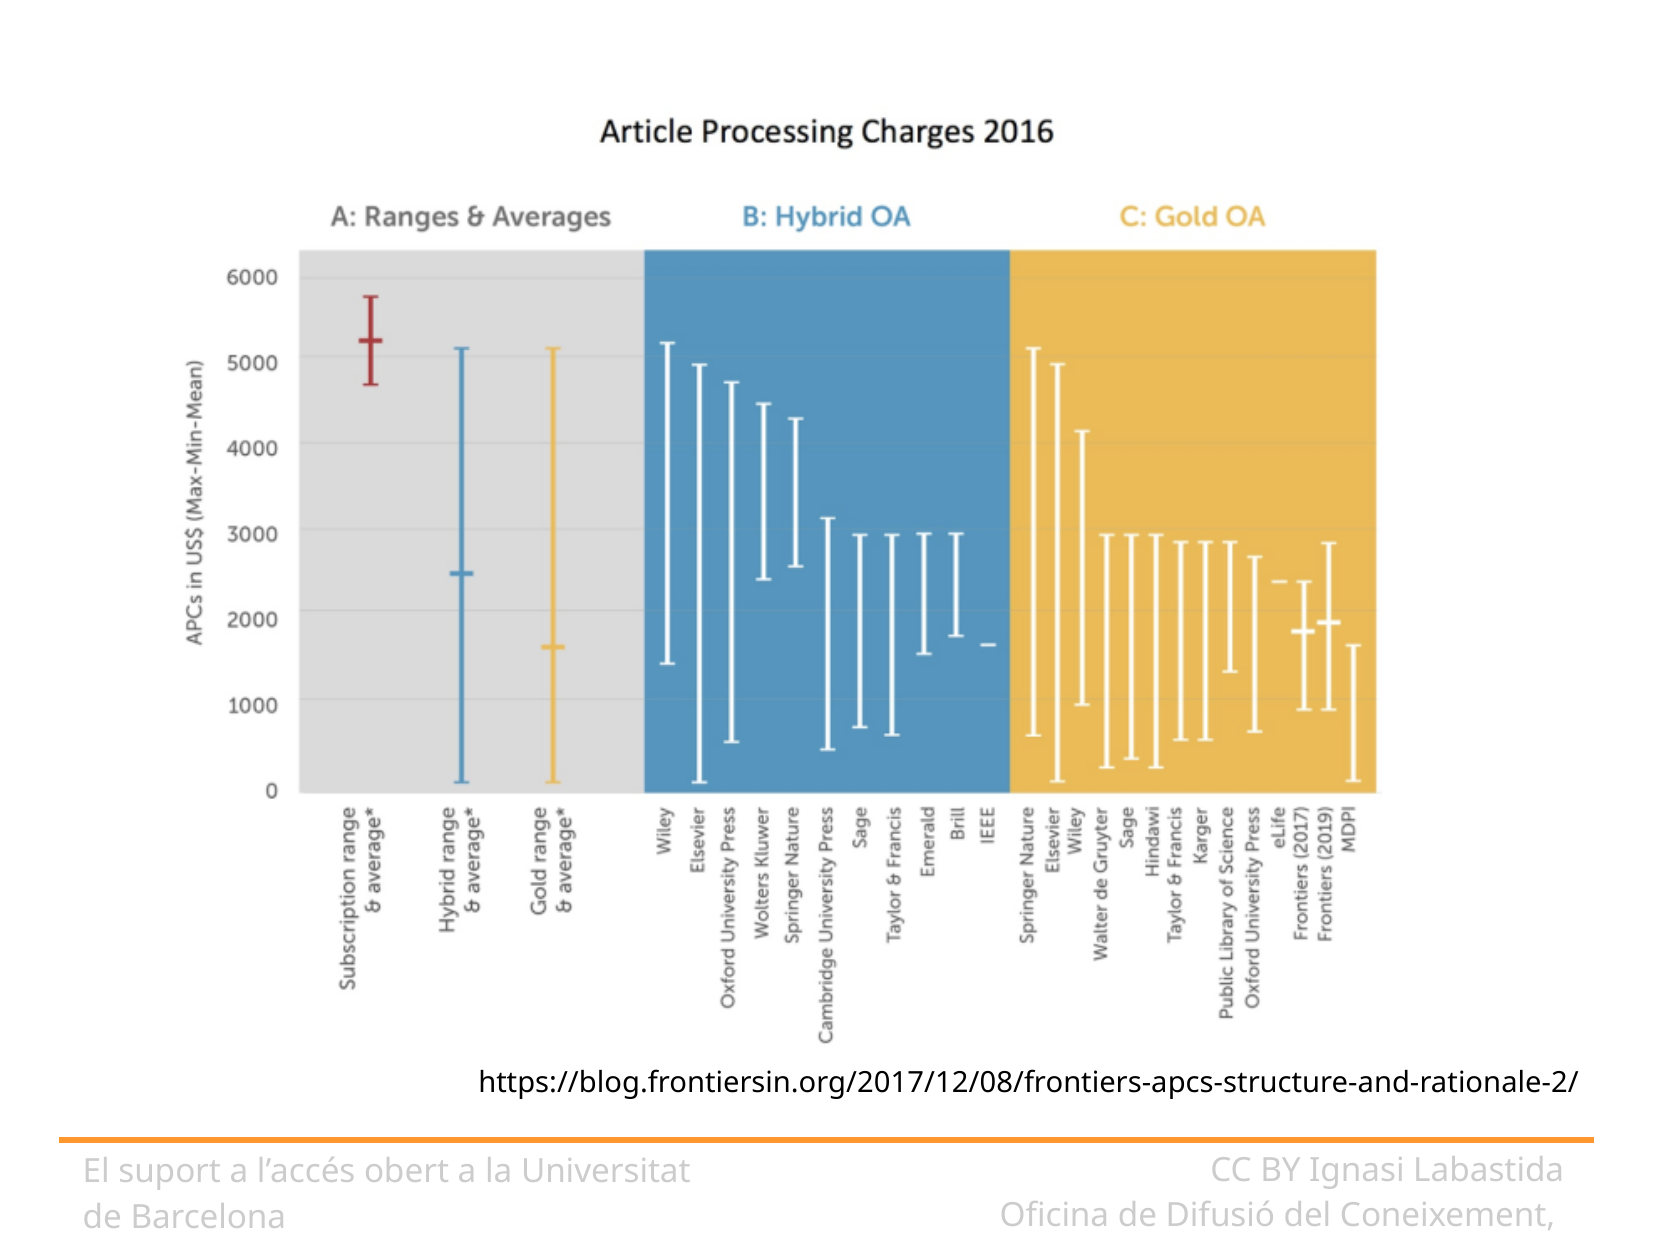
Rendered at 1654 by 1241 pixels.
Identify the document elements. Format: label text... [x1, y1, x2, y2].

text_box https://blog.frontiersin.org/2017/12/08/frontiers-apcs-structure-and-rationale-2/ [275, 1053, 1595, 1111]
picture [153, 106, 1524, 1050]
